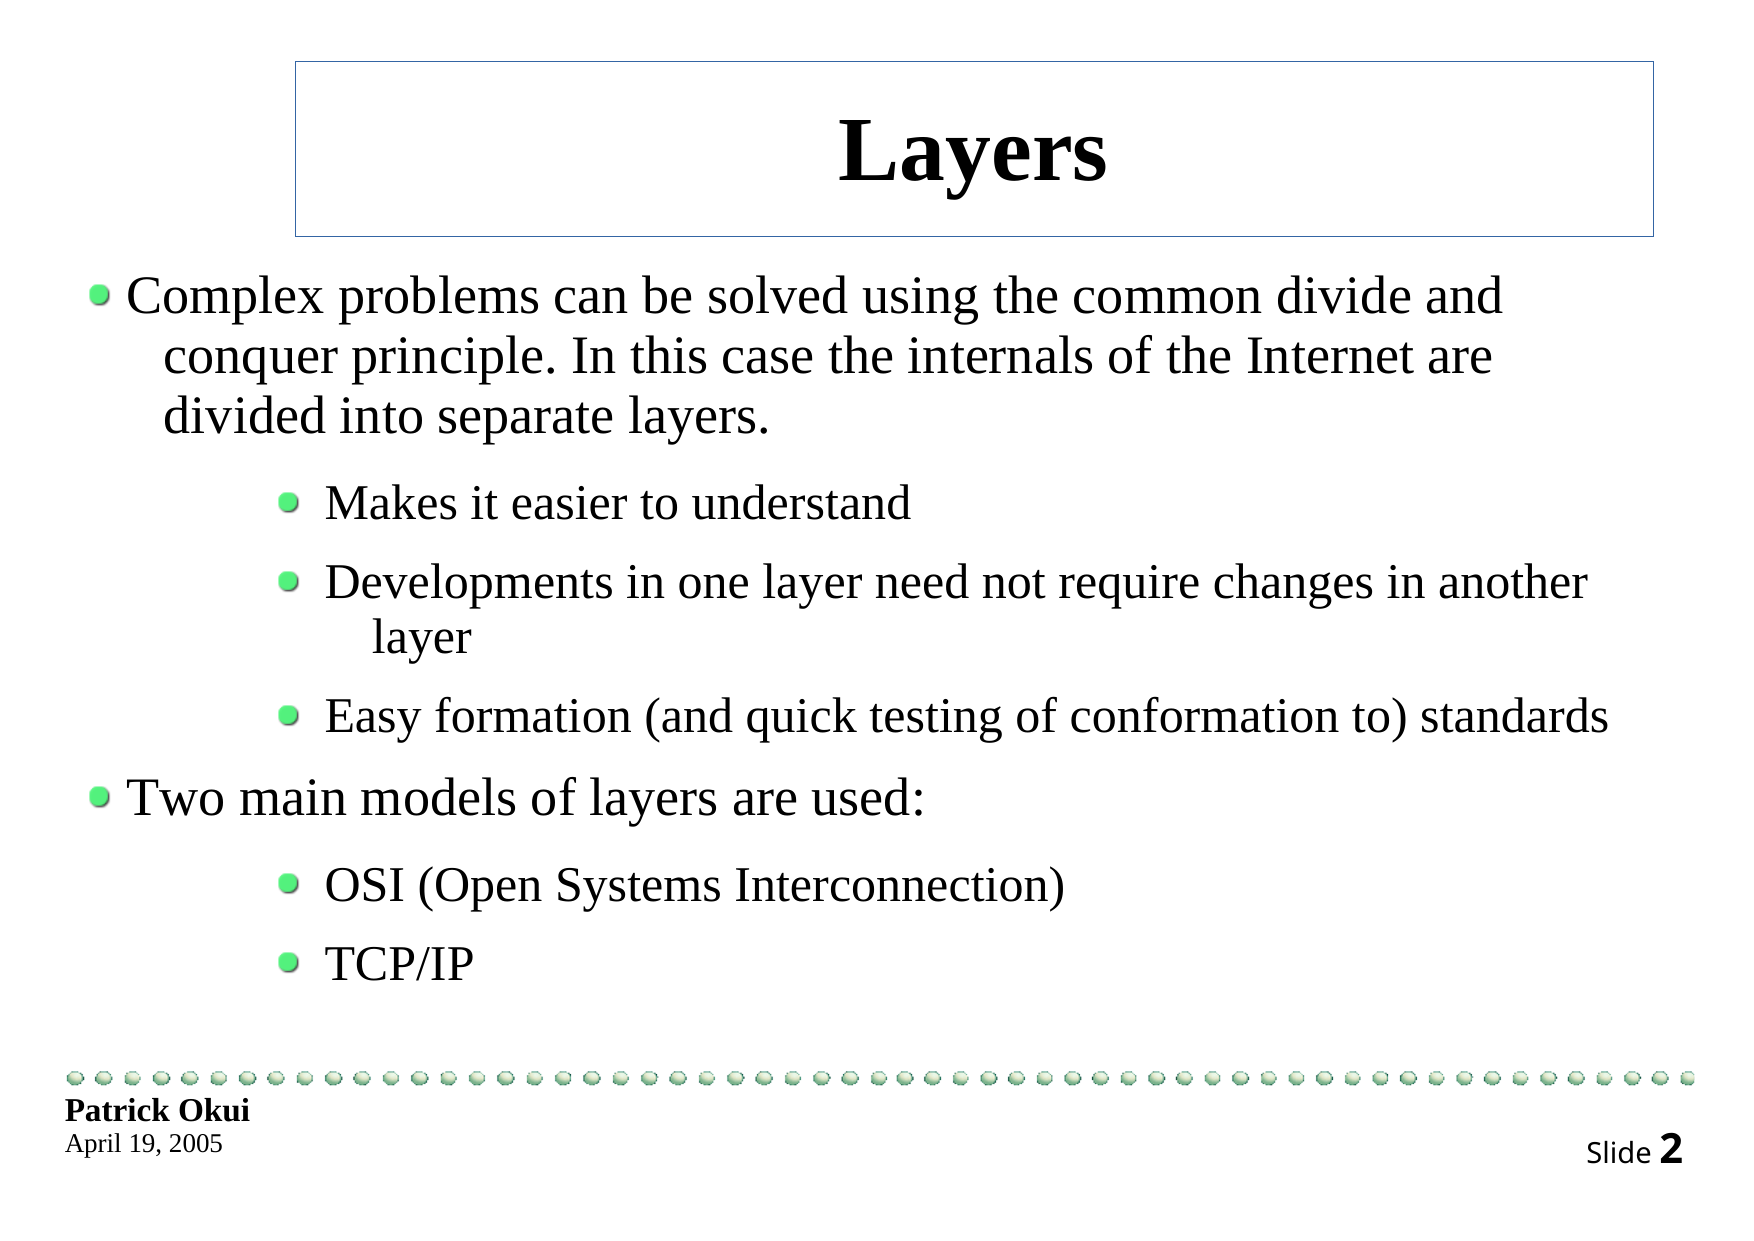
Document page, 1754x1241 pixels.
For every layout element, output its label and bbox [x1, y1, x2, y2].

picture [277, 704, 301, 728]
picture [88, 283, 112, 308]
picture [277, 491, 301, 515]
picture [277, 872, 301, 896]
picture [277, 951, 301, 975]
picture [277, 570, 301, 594]
picture [59, 1070, 1695, 1087]
picture [88, 785, 112, 810]
